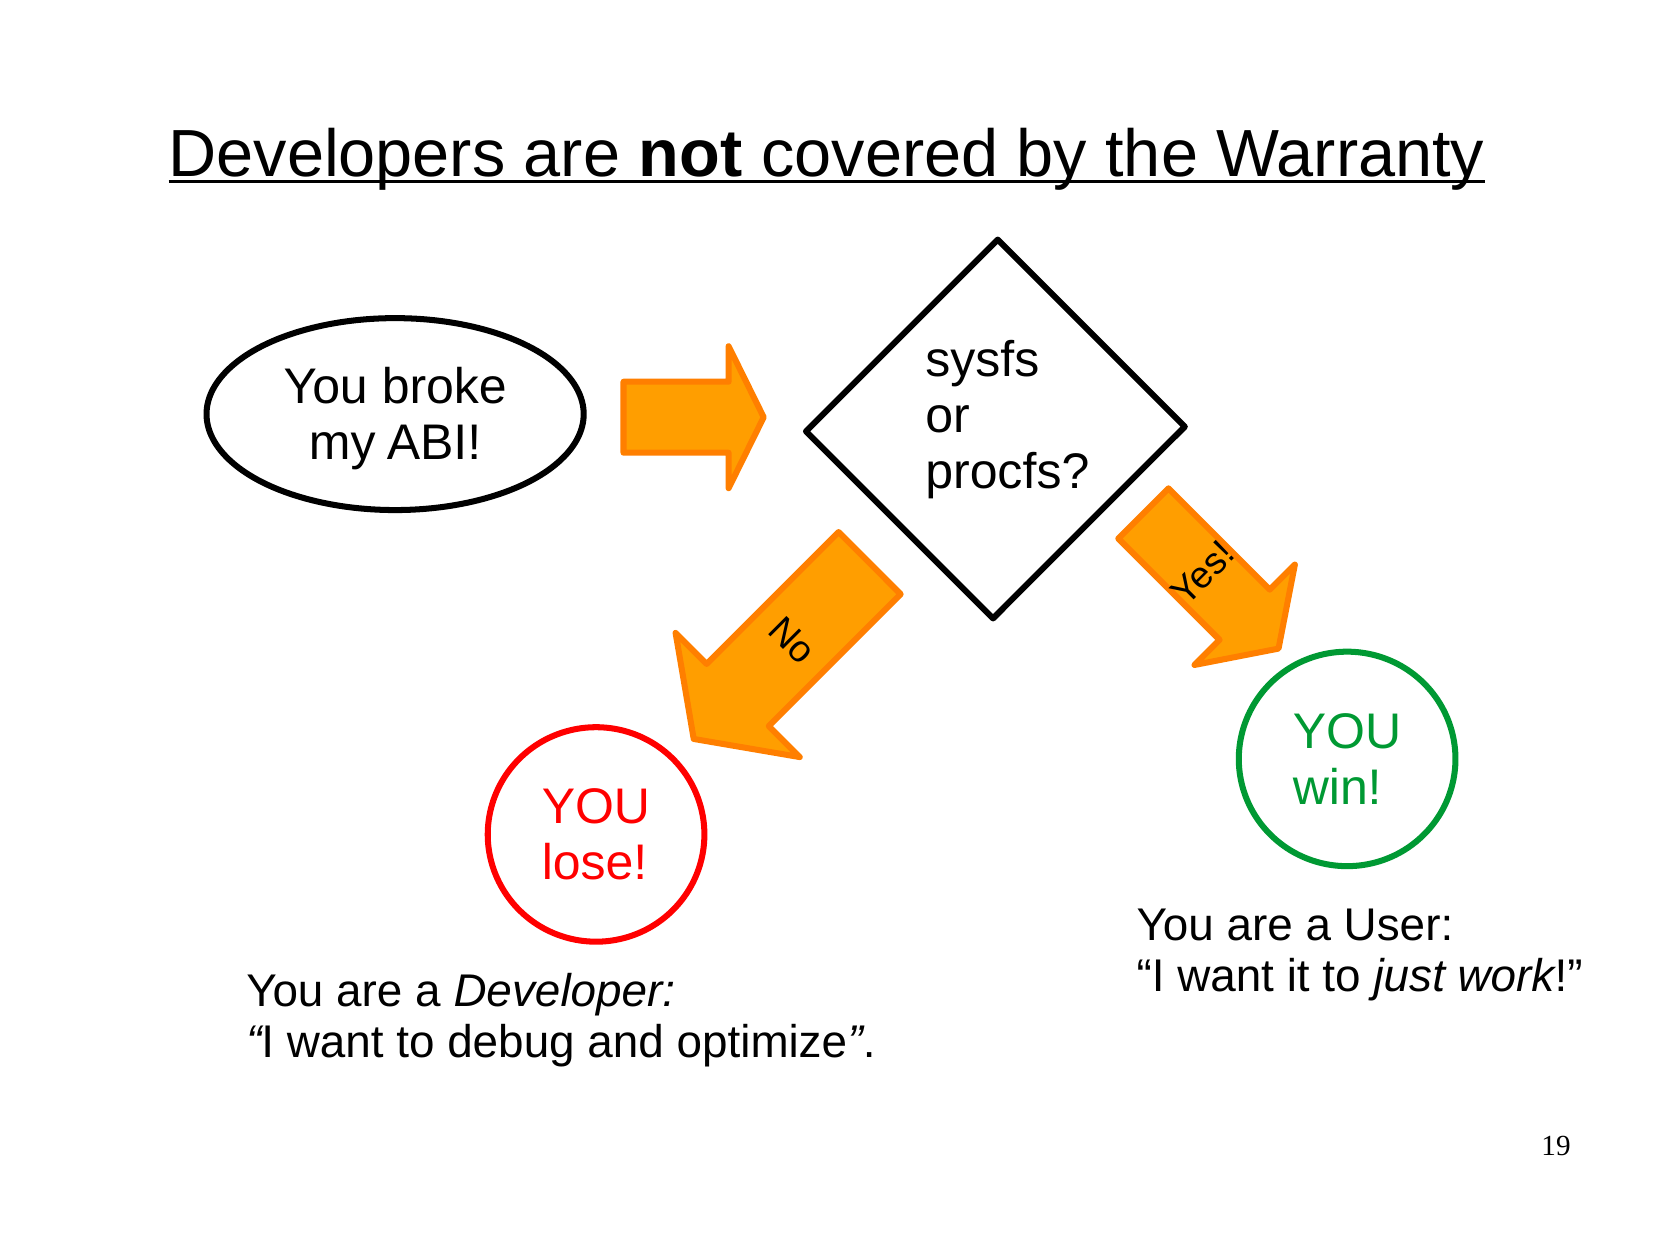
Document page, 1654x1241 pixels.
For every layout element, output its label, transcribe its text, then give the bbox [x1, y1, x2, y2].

text_box [487, 727, 705, 942]
text_box Yes! [1118, 488, 1295, 665]
text_box YOU win! [1275, 692, 1420, 826]
text_box [623, 346, 764, 489]
text_box You broke my ABI! [206, 318, 584, 511]
text_box [805, 330, 1095, 619]
text_box You are a Developer: “I want to debug and optimize”. [231, 957, 891, 1075]
text_box YOU lose! [524, 768, 669, 901]
text_box [1238, 651, 1456, 867]
text_box [917, 257, 1079, 320]
text_box You are a User: “I want it to just work!” [1121, 891, 1598, 1009]
text_box No [675, 532, 901, 758]
text_box sysfs or procfs? [907, 320, 1111, 517]
title Developers are not covered by the Warranty [82, 49, 1571, 257]
text_box [1111, 352, 1185, 501]
